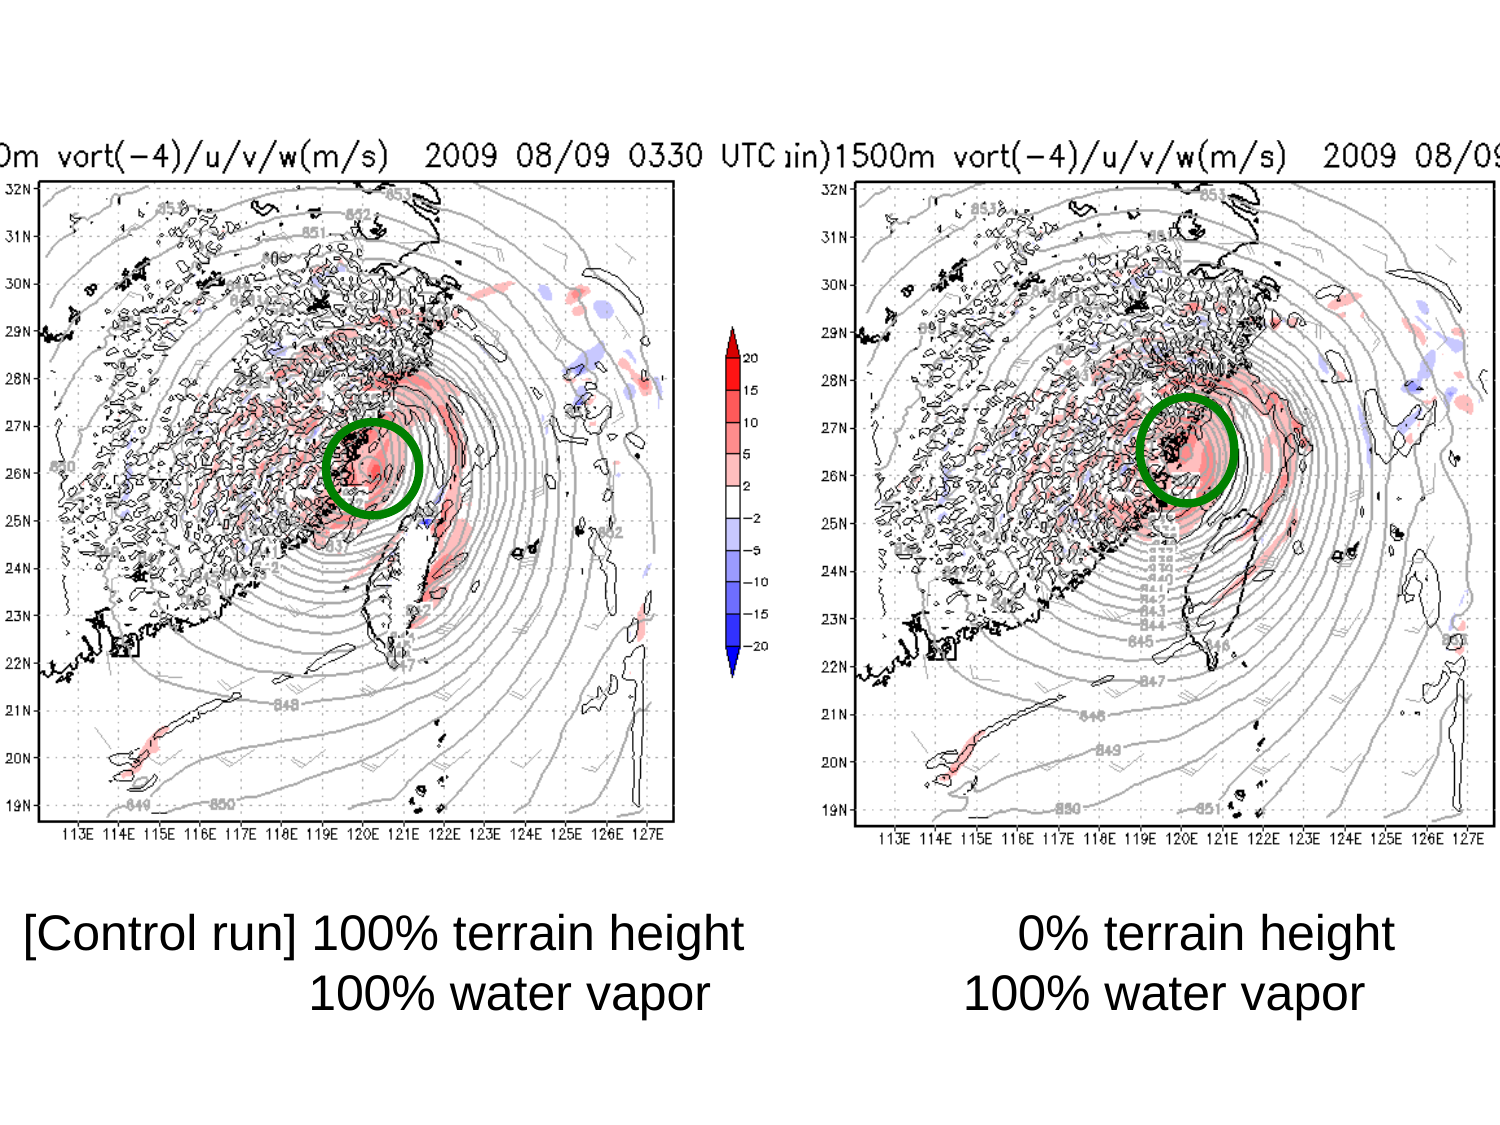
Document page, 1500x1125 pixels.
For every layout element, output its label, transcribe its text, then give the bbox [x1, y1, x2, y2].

text_box 0% terrain height 100% water vapor [891, 893, 1424, 1029]
text_box [Control run] 100% terrain height 100% water vapor [0, 893, 768, 1029]
picture [0, 113, 1500, 894]
